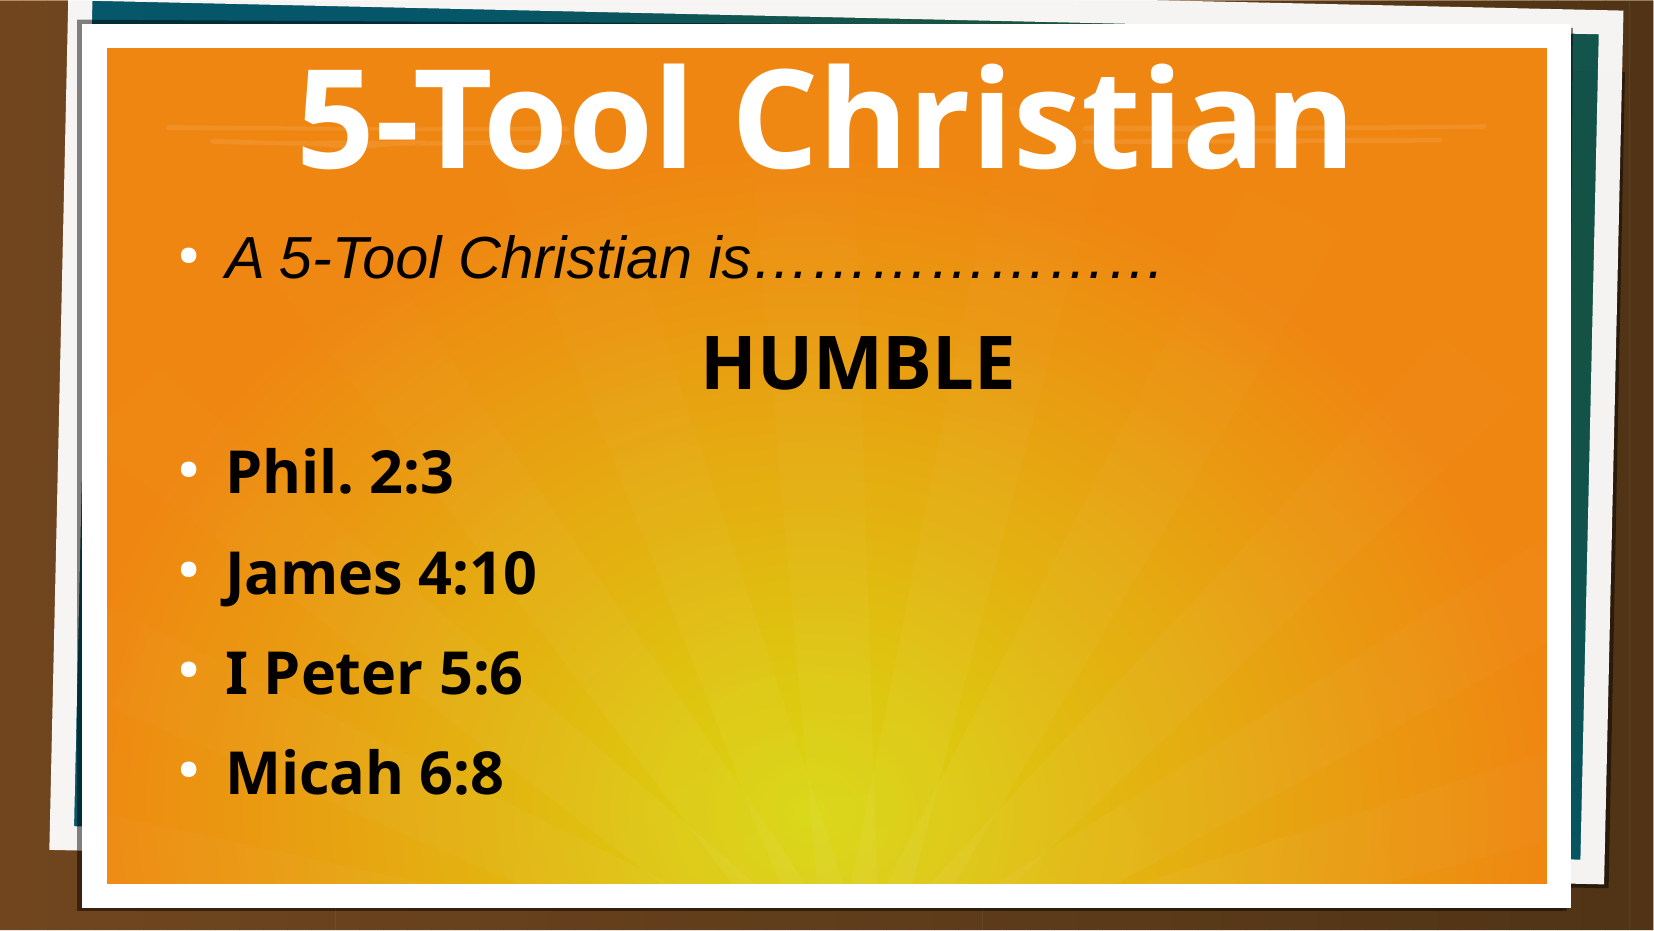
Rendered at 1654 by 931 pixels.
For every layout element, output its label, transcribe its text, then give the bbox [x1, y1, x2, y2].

title 5-Tool Christian [82, 37, 1571, 193]
list A 5-Tool Christian is………………… HUMBLE Phil. 2:3 James 4:10 I Peter 5:6 Micah 6:8 [162, 224, 1492, 815]
